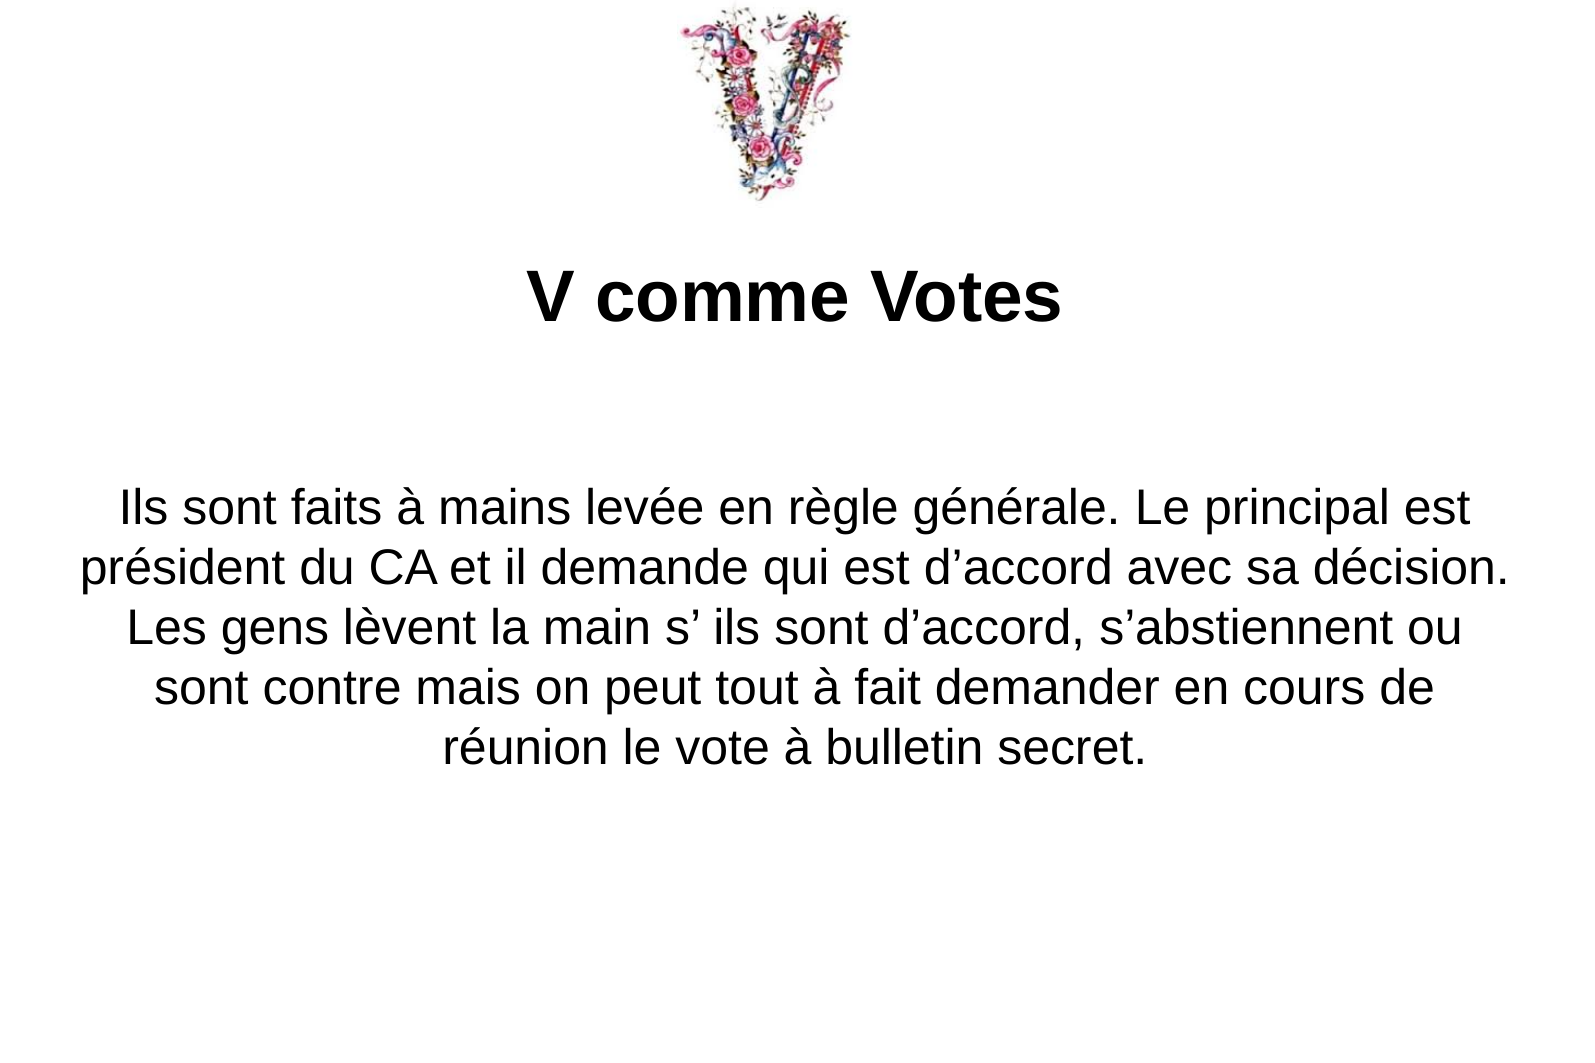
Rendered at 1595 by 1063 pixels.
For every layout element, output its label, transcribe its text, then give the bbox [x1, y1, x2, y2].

list V comme Votes Ils sont faits à mains levée en règle générale. Le principal est président du CA et il demande qui est d’accord avec sa décision. Les gens lèvent la main s’ ils sont d’accord, s’abstiennent ou sont contre mais on peut tout à fait demander en cours de réunion le vote à bulletin secret. [79, 248, 1515, 951]
title V [79, 42, 1515, 220]
picture [677, 0, 856, 208]
